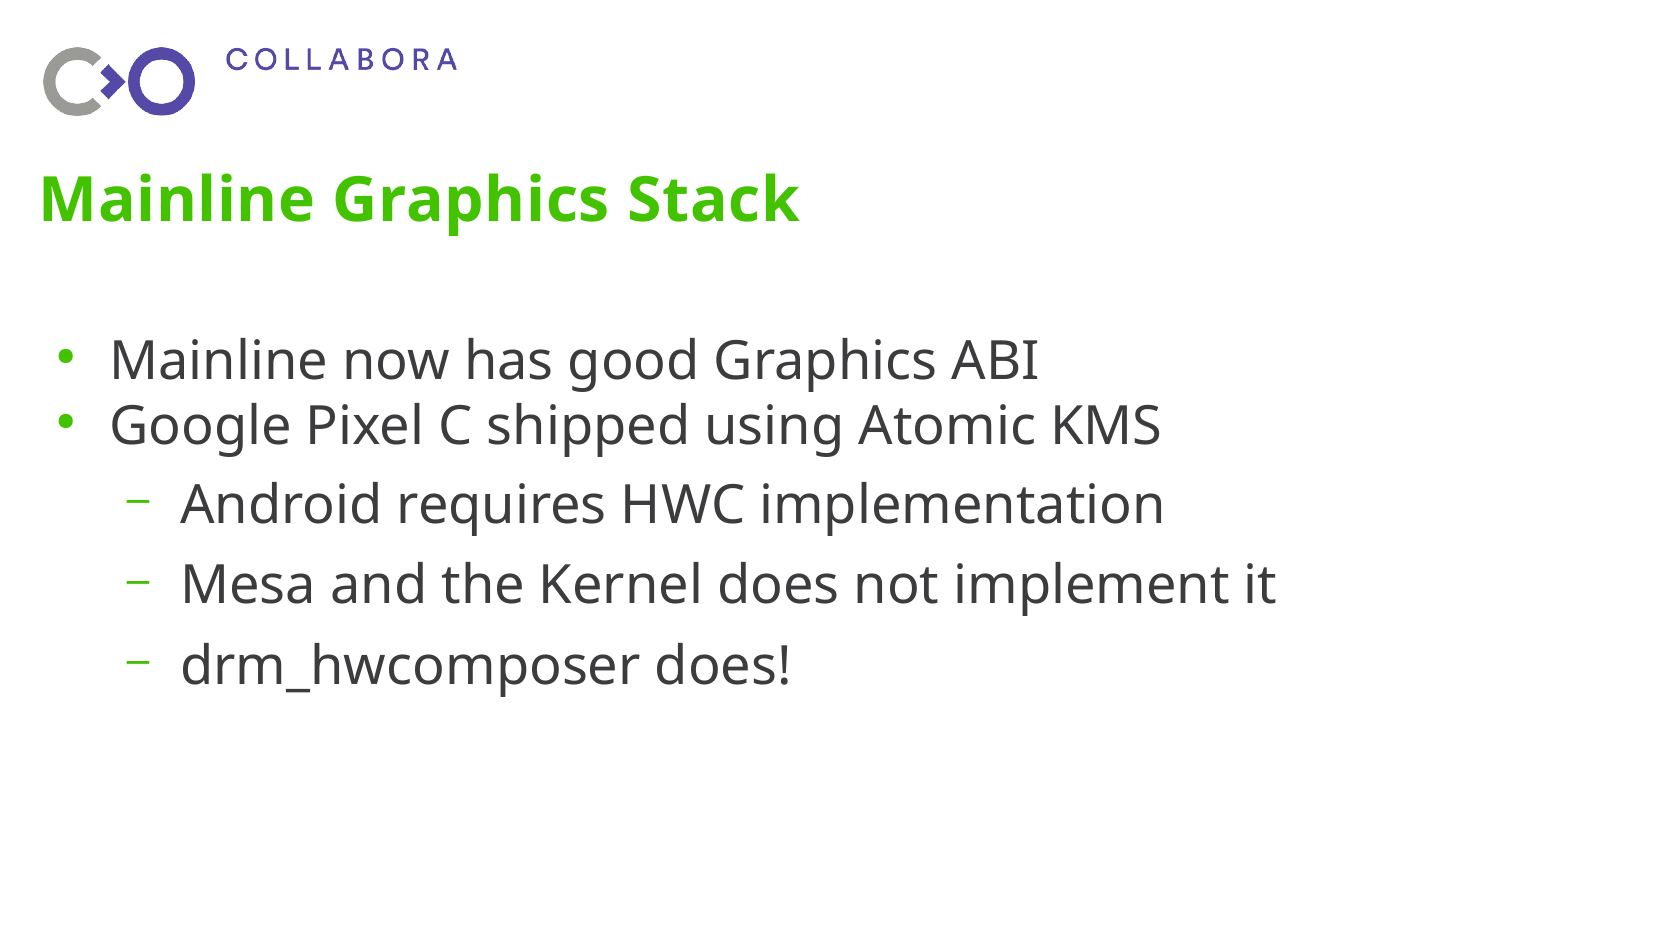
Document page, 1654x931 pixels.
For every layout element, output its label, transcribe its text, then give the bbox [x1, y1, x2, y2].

picture [43, 47, 457, 116]
title Mainline Graphics Stack [38, 159, 1614, 216]
list Mainline now has good Graphics ABI Google Pixel C shipped using Atomic KMS Android requires HWC implementation Mesa and the Kernel does not implement it drm_hwcomposer does! [38, 325, 1614, 581]
